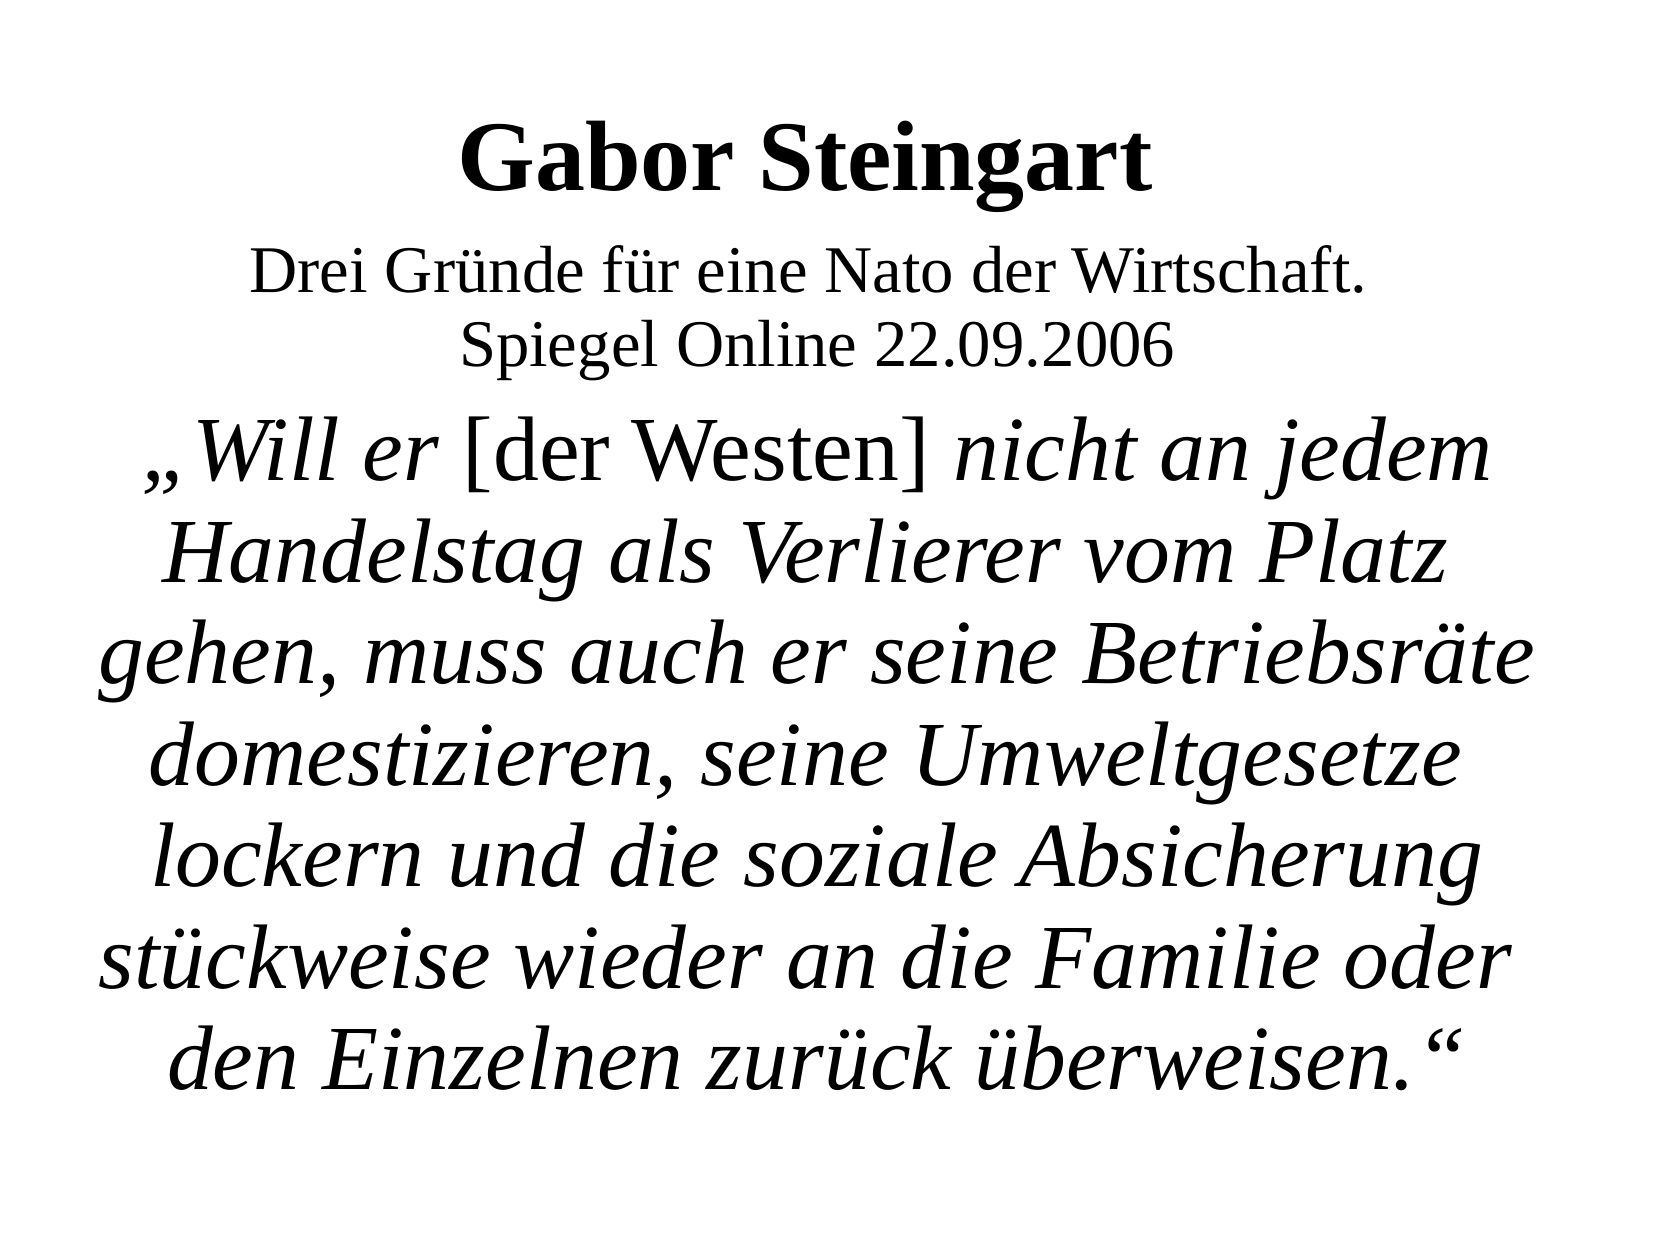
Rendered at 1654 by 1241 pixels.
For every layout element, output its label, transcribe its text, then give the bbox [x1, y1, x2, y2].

text_box Gabor Steingart Drei Gründe für eine Nato der Wirtschaft. Spiegel Online 22.09.2006 „Will er [der Westen] nicht an jedem Handelstag als Verlierer vom Platz gehen, muss auch er seine Betriebsräte domestizieren, seine Umweltgesetze lockern und die soziale Absicherung stückweise wieder an die Familie oder den Einzelnen zurück überweisen.“ [64, 94, 1571, 1118]
